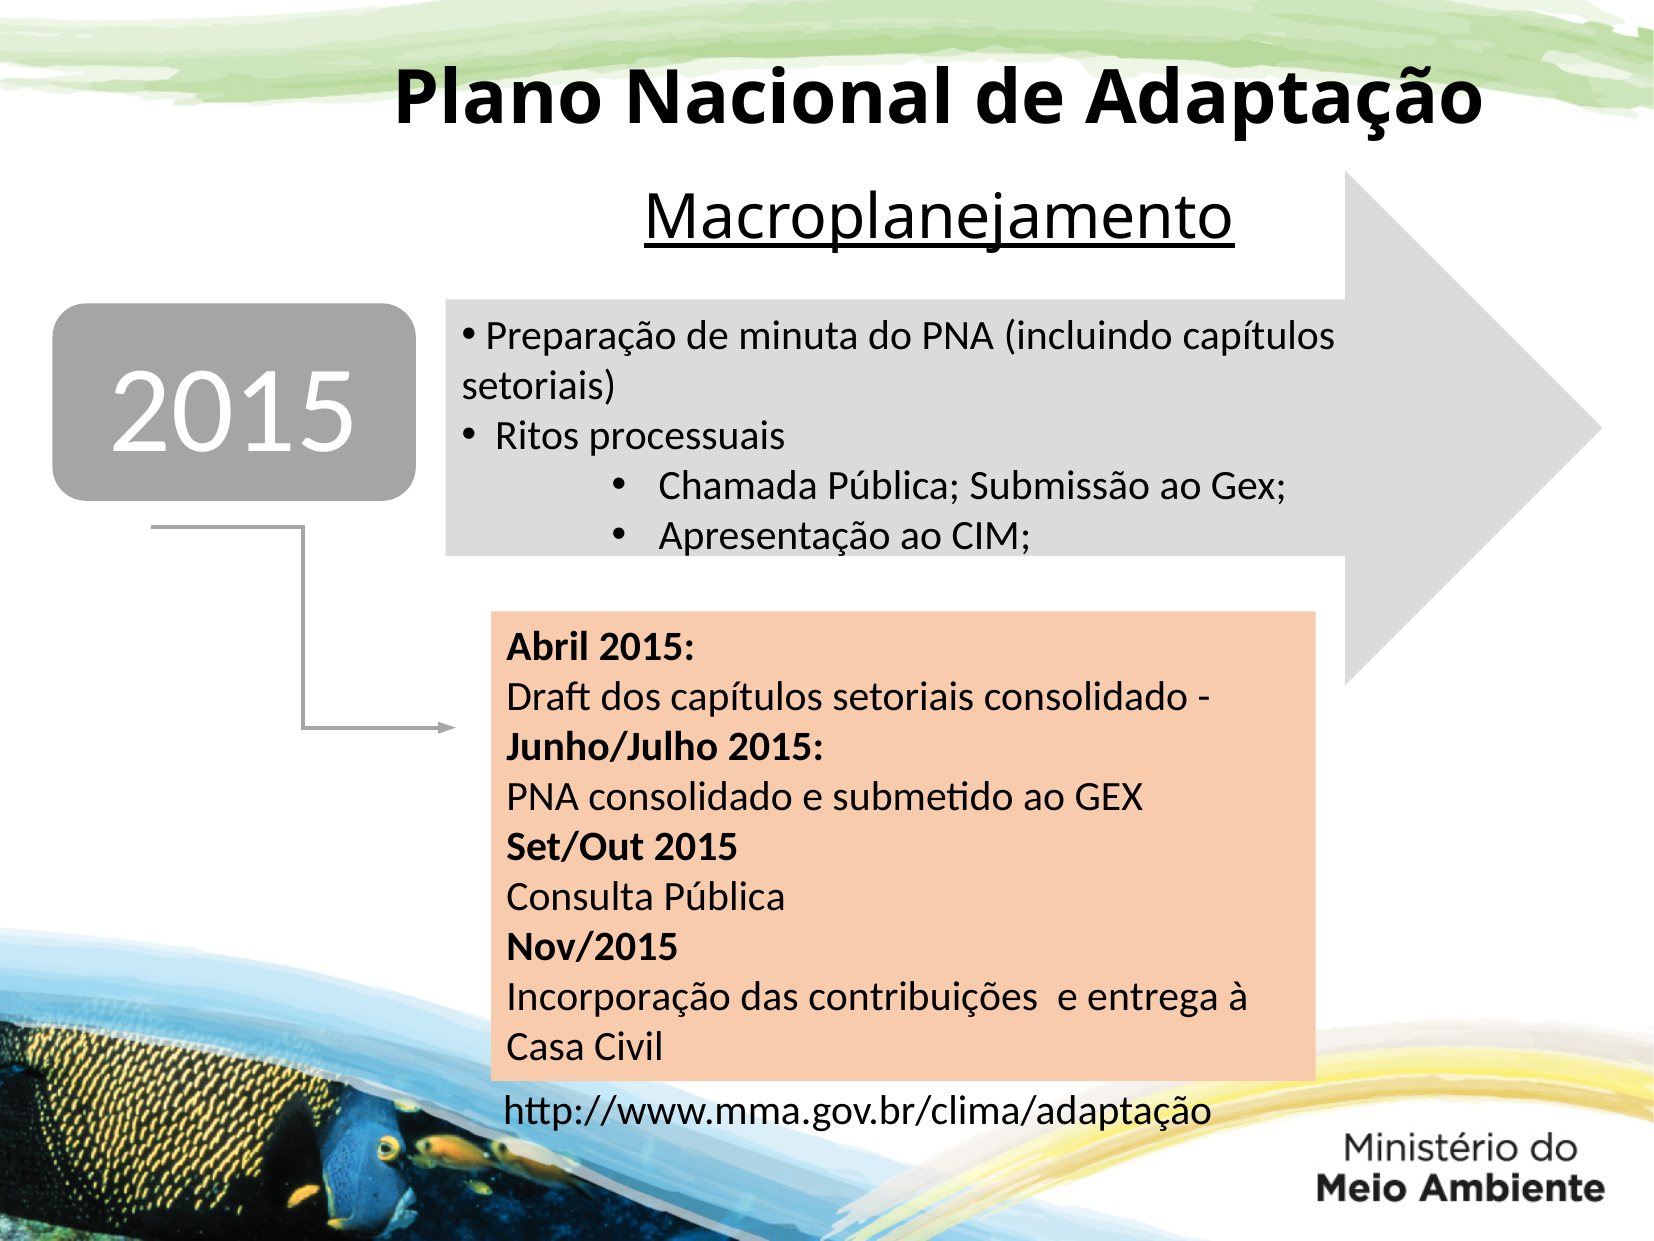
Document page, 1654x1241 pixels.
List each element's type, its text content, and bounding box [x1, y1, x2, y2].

text_box 2015 [53, 304, 415, 500]
text_box Abril 2015: Draft dos capítulos setoriais consolidado - Junho/Julho 2015: PNA consolidado e submetido ao GEX Set/Out 2015 Consulta Pública Nov/2015 Incorporação das contribuições e entrega à Casa Civil [491, 611, 1316, 1082]
text_box Preparação de minuta do PNA (incluindo capítulos setoriais) Ritos processuais Chamada Pública; Submissão ao Gex; Apresentação ao CIM; [446, 259, 1601, 683]
text_box http://www.mma.gov.br/clima/adaptação [488, 1081, 1228, 1240]
text_box Plano Nacional de Adaptação Macroplanejamento [378, 41, 1501, 259]
